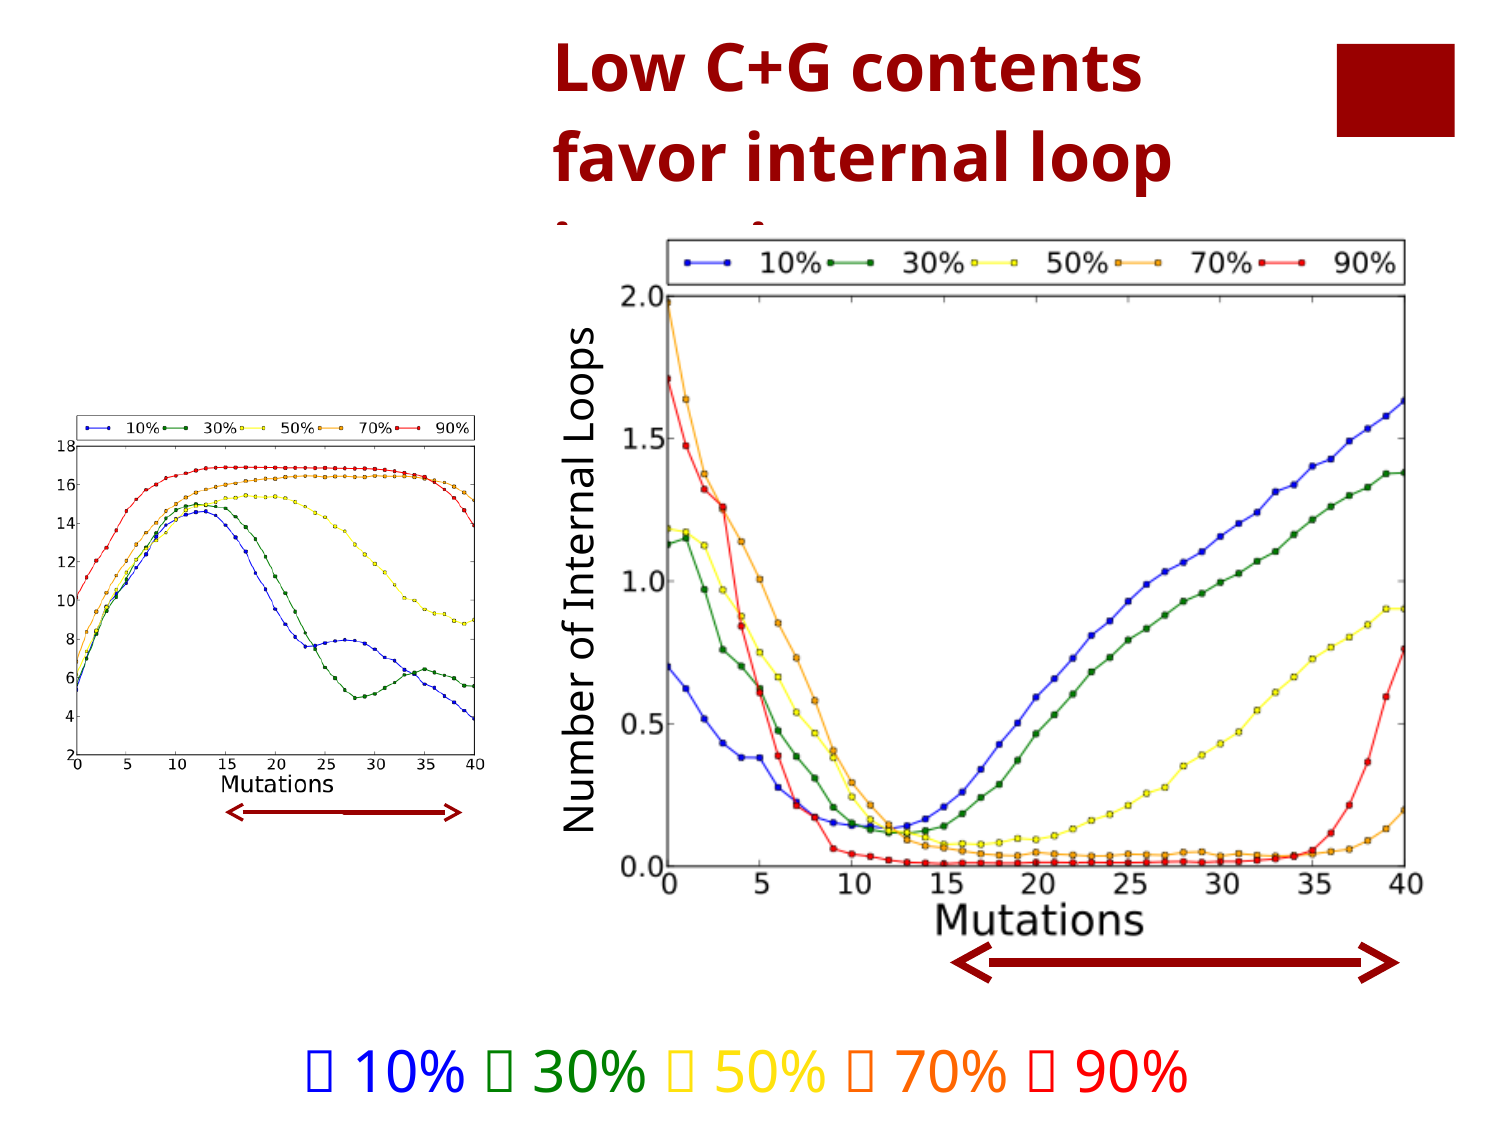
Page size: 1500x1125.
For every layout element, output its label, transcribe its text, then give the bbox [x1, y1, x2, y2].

text_box  10%  30%  50%  70%  90% [287, 1023, 1276, 1110]
text_box Low C+G contents favor internal loop insertion [537, 12, 1338, 188]
picture [549, 225, 1500, 938]
picture [12, 407, 525, 793]
text_box Number of Internal Loops [541, 306, 607, 850]
